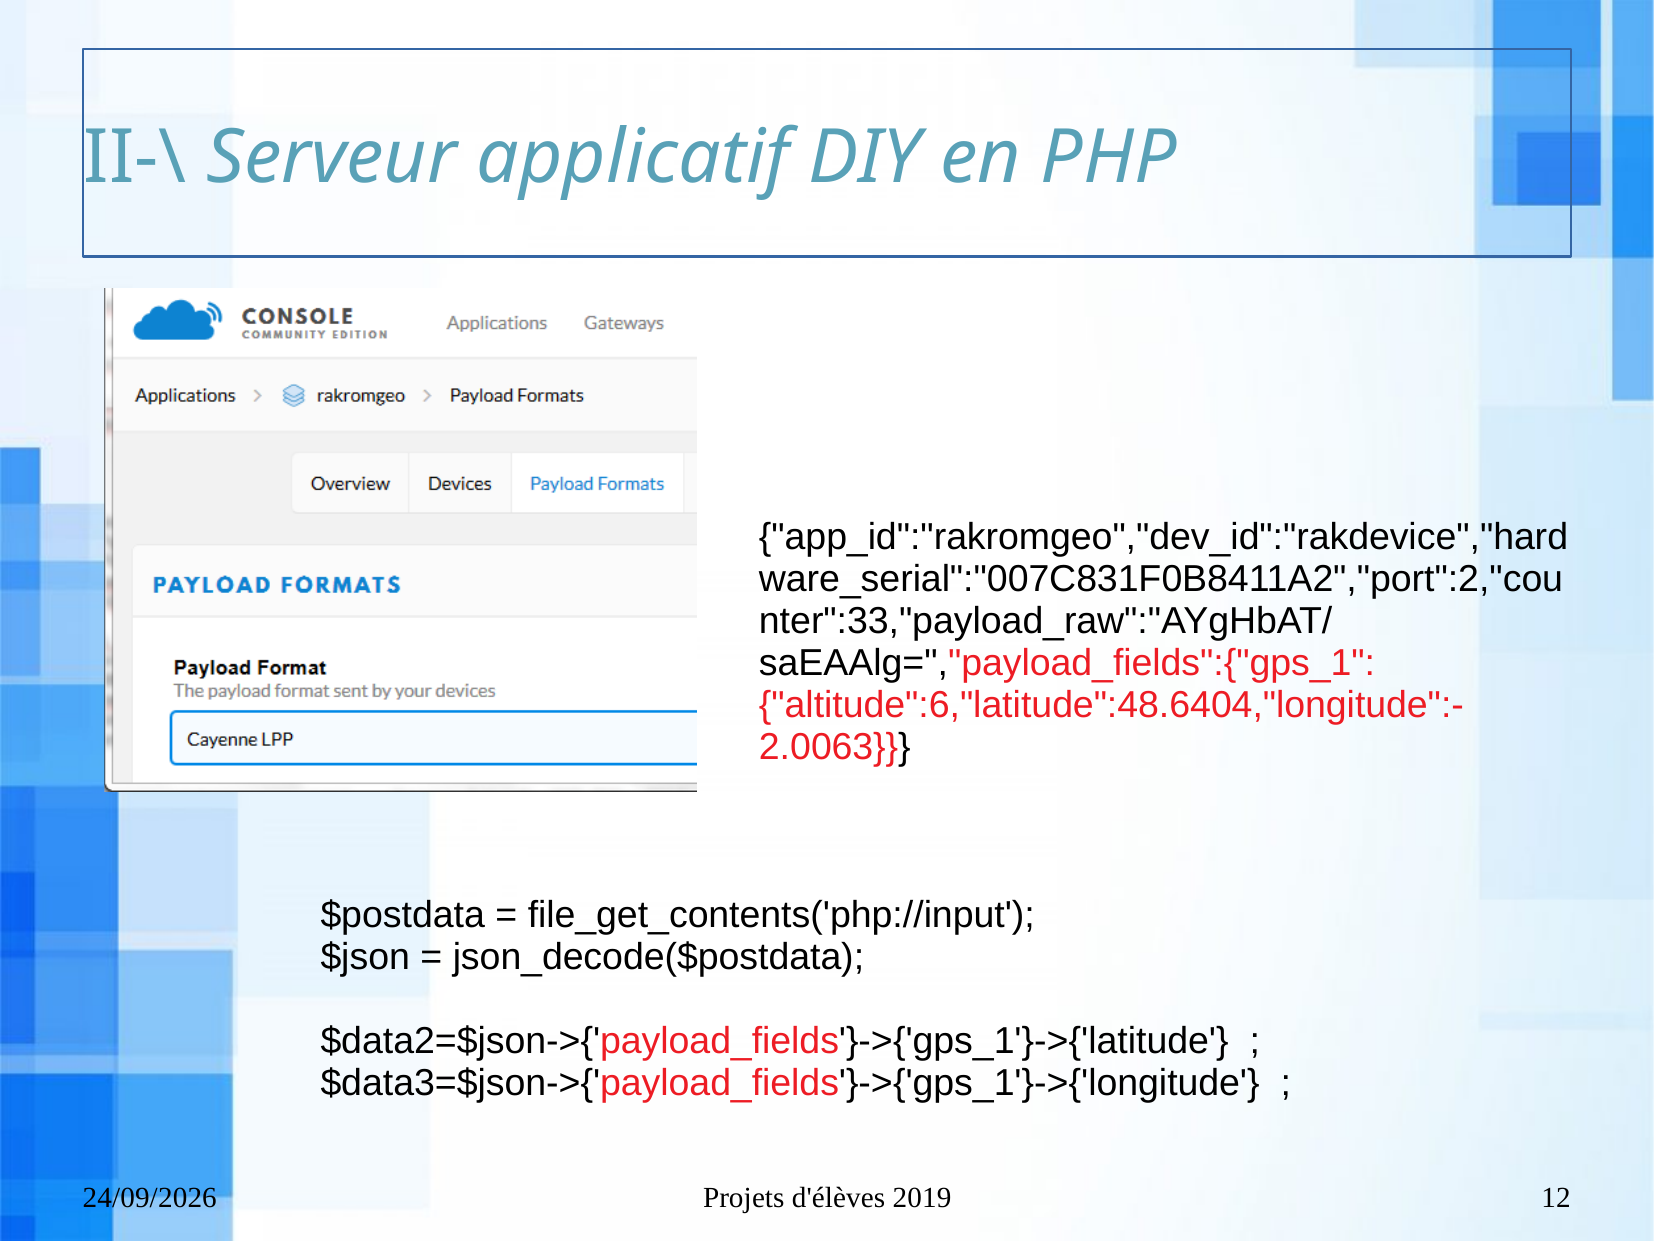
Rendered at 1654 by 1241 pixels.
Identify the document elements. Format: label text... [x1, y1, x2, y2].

text_box $postdata = file_get_contents('php://input'); $json = json_decode($postdata); $data2=$json->{'payload_fields'}->{'gps_1'}->{'latitude'} ; $data3=$json->{'payload_fields'}->{'gps_1'}->{'longitude'} ; [295, 885, 1317, 1153]
title II-\ Serveur applicatif DIY en PHP [82, 49, 1571, 257]
picture [0, 0, 1654, 1241]
text_box {"app_id":"rakromgeo","dev_id":"rakdevice","hardware_serial":"007C831F0B8411A2","port":2,"counter":33,"payload_raw":"AYgHbAT/saEAAlg=","payload_fields":{"gps_1":{"altitude":6,"latitude":48.6404,"longitude":-2.0063}}} [744, 507, 1595, 839]
